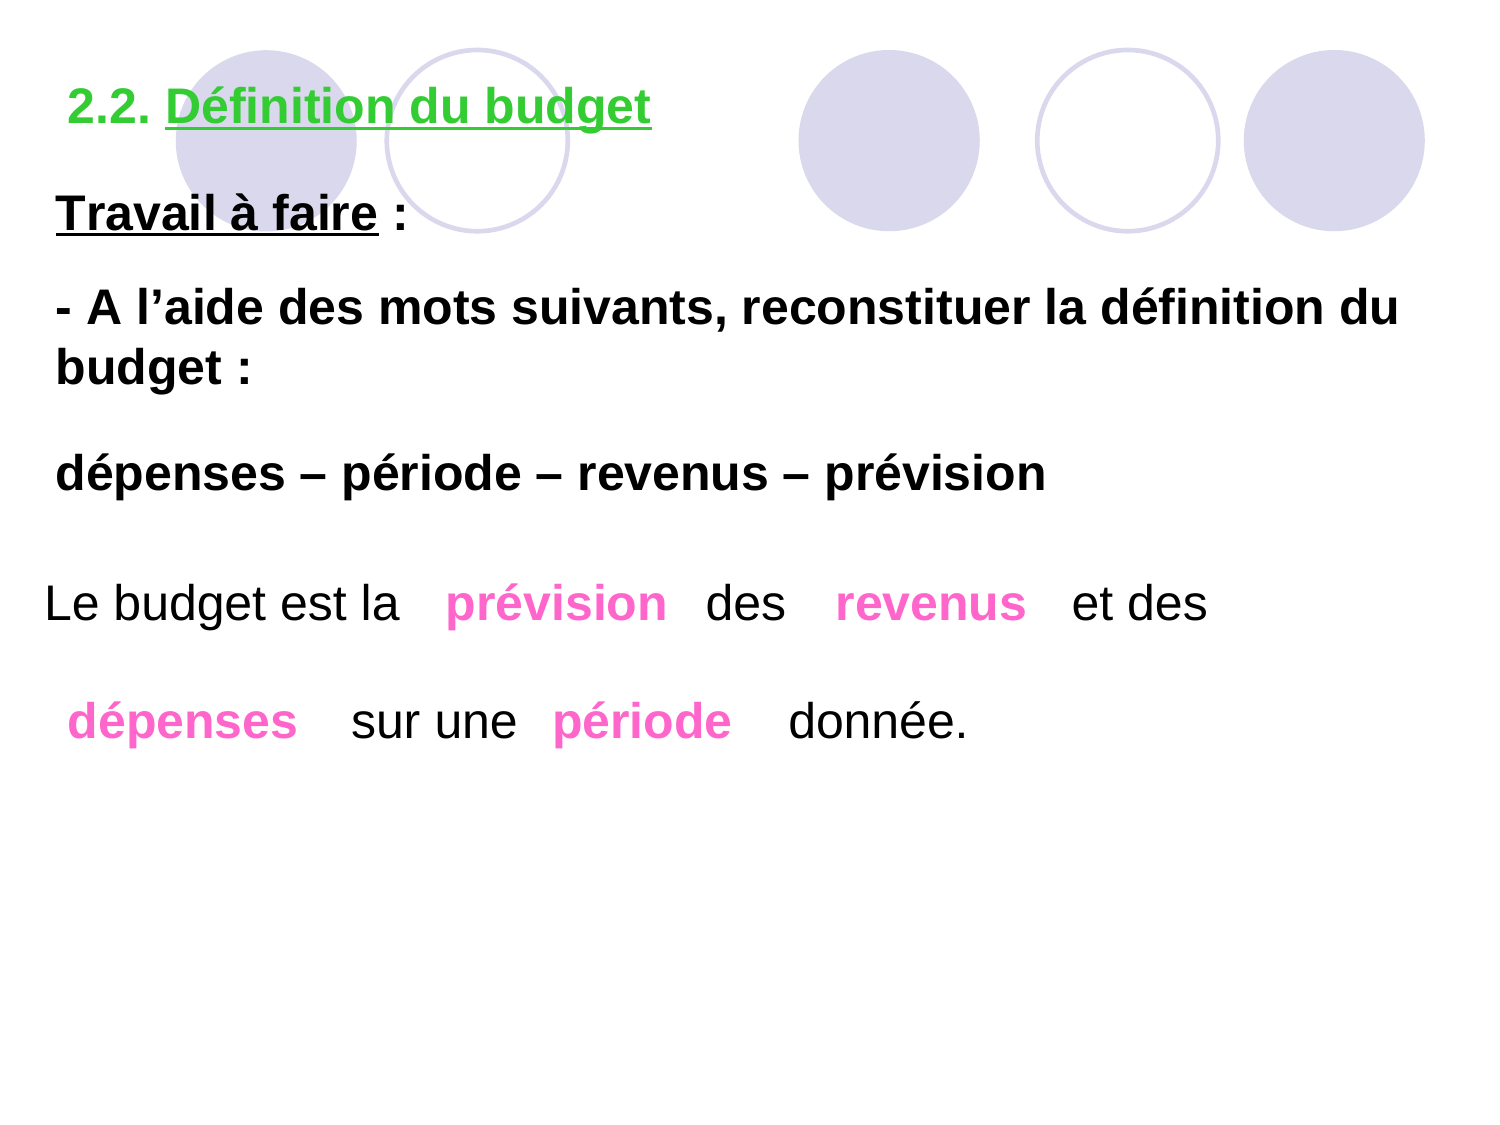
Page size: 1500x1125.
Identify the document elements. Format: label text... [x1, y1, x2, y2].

text_box prévision [430, 562, 690, 638]
text_box dépenses – période – revenus – prévision [41, 432, 1128, 508]
text_box sur une [336, 680, 537, 757]
text_box 2.2. Définition du budget [53, 66, 739, 142]
text_box Travail à faire : [41, 172, 431, 249]
text_box et des [1056, 562, 1282, 638]
text_box donnée. [773, 680, 1070, 757]
text_box Le budget est la [29, 562, 430, 638]
text_box des [690, 562, 820, 638]
text_box - A l’aide des mots suivants, reconstituer la définition du budget : [41, 267, 1471, 403]
text_box période [537, 680, 773, 757]
text_box revenus [820, 562, 1056, 638]
text_box dépenses [53, 680, 336, 757]
